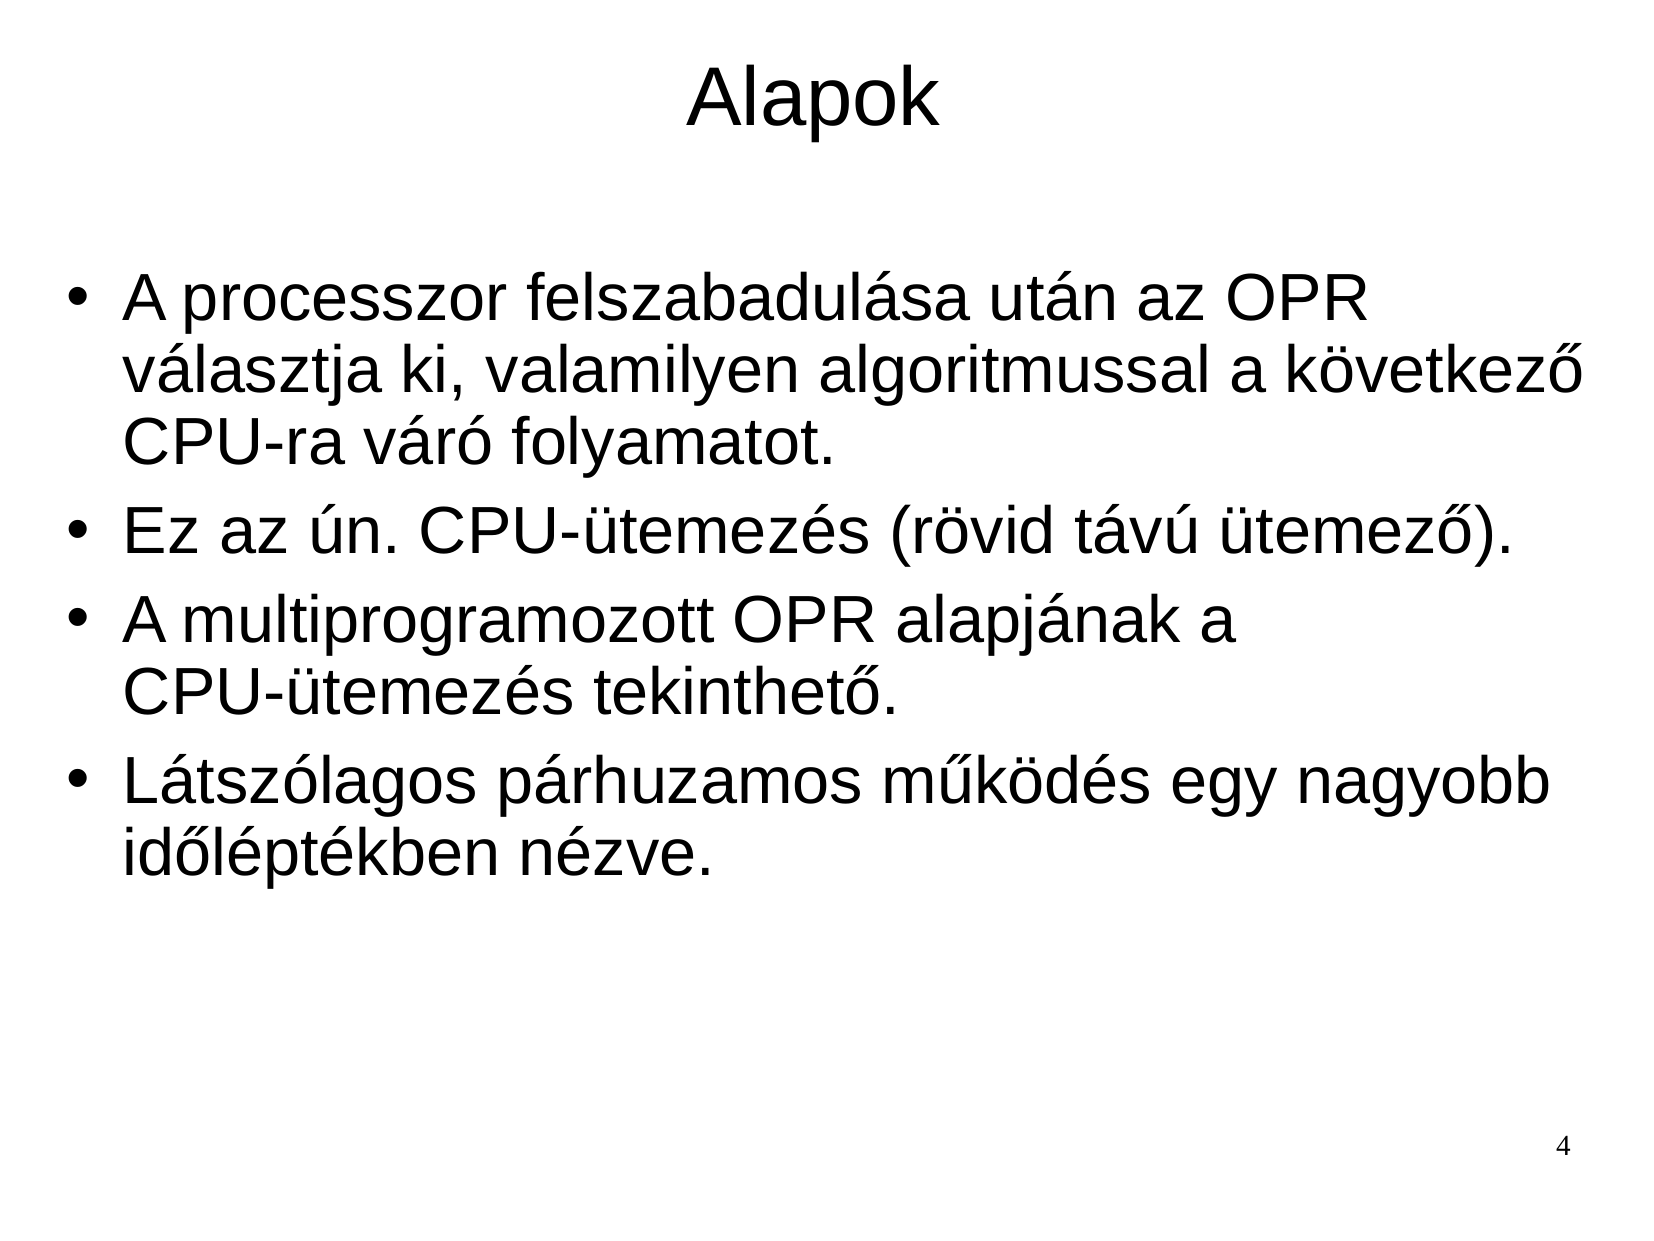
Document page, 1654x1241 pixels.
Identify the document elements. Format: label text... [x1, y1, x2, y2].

title Alapok [136, 20, 1491, 165]
list A processzor felszabadulása után az OPR választja ki, valamilyen algoritmussal a következő CPU-ra váró folyamatot. Ez az ún. CPU-ütemezés (rövid távú ütemező). A multiprogramozott OPR alapjának a CPU-ütemezés tekinthető. Látszólagos párhuzamos működés egy nagyobb időléptékben nézve. [51, 255, 1654, 1142]
